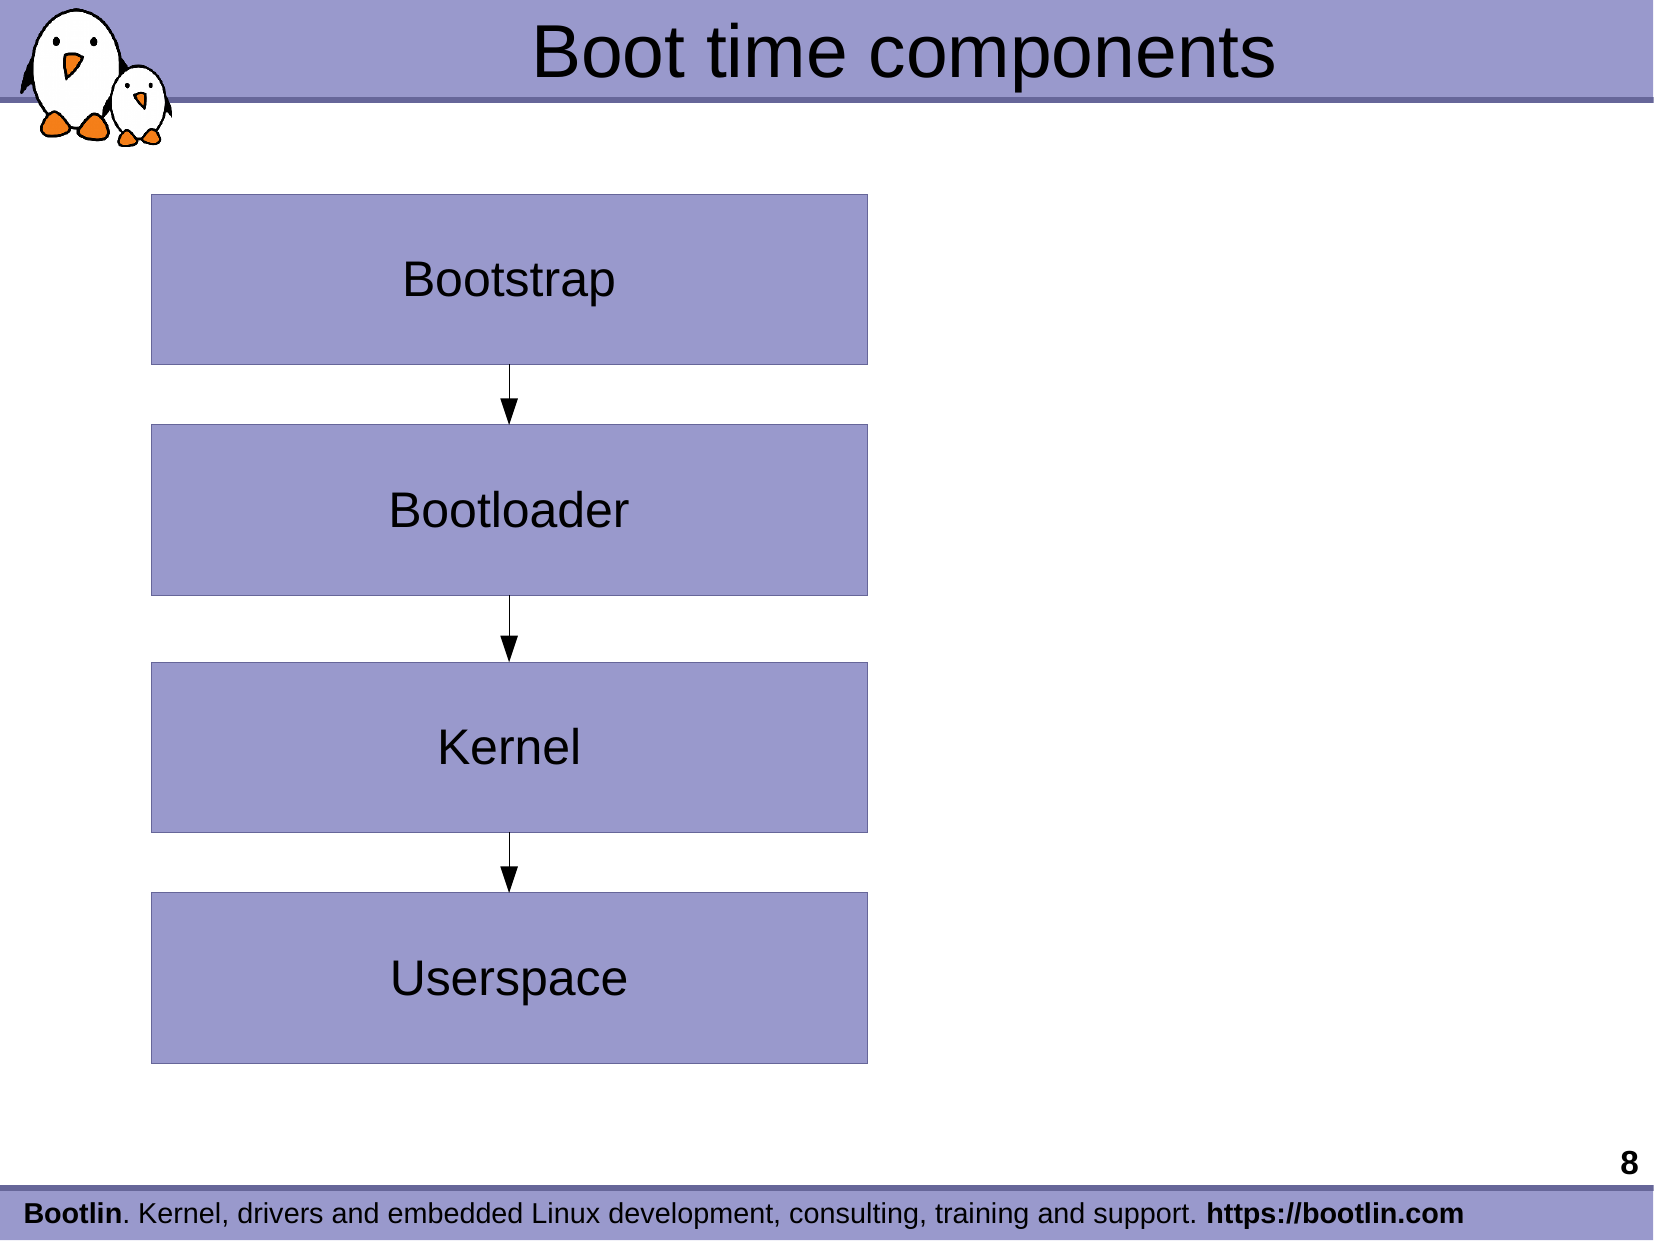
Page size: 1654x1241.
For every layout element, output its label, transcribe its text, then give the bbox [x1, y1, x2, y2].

picture [20, 8, 172, 147]
text_box Bootloader [151, 424, 868, 596]
text_box Bootstrap [151, 194, 868, 365]
title Boot time components [178, 5, 1631, 97]
text_box Kernel [151, 662, 868, 833]
text_box Userspace [151, 892, 868, 1064]
